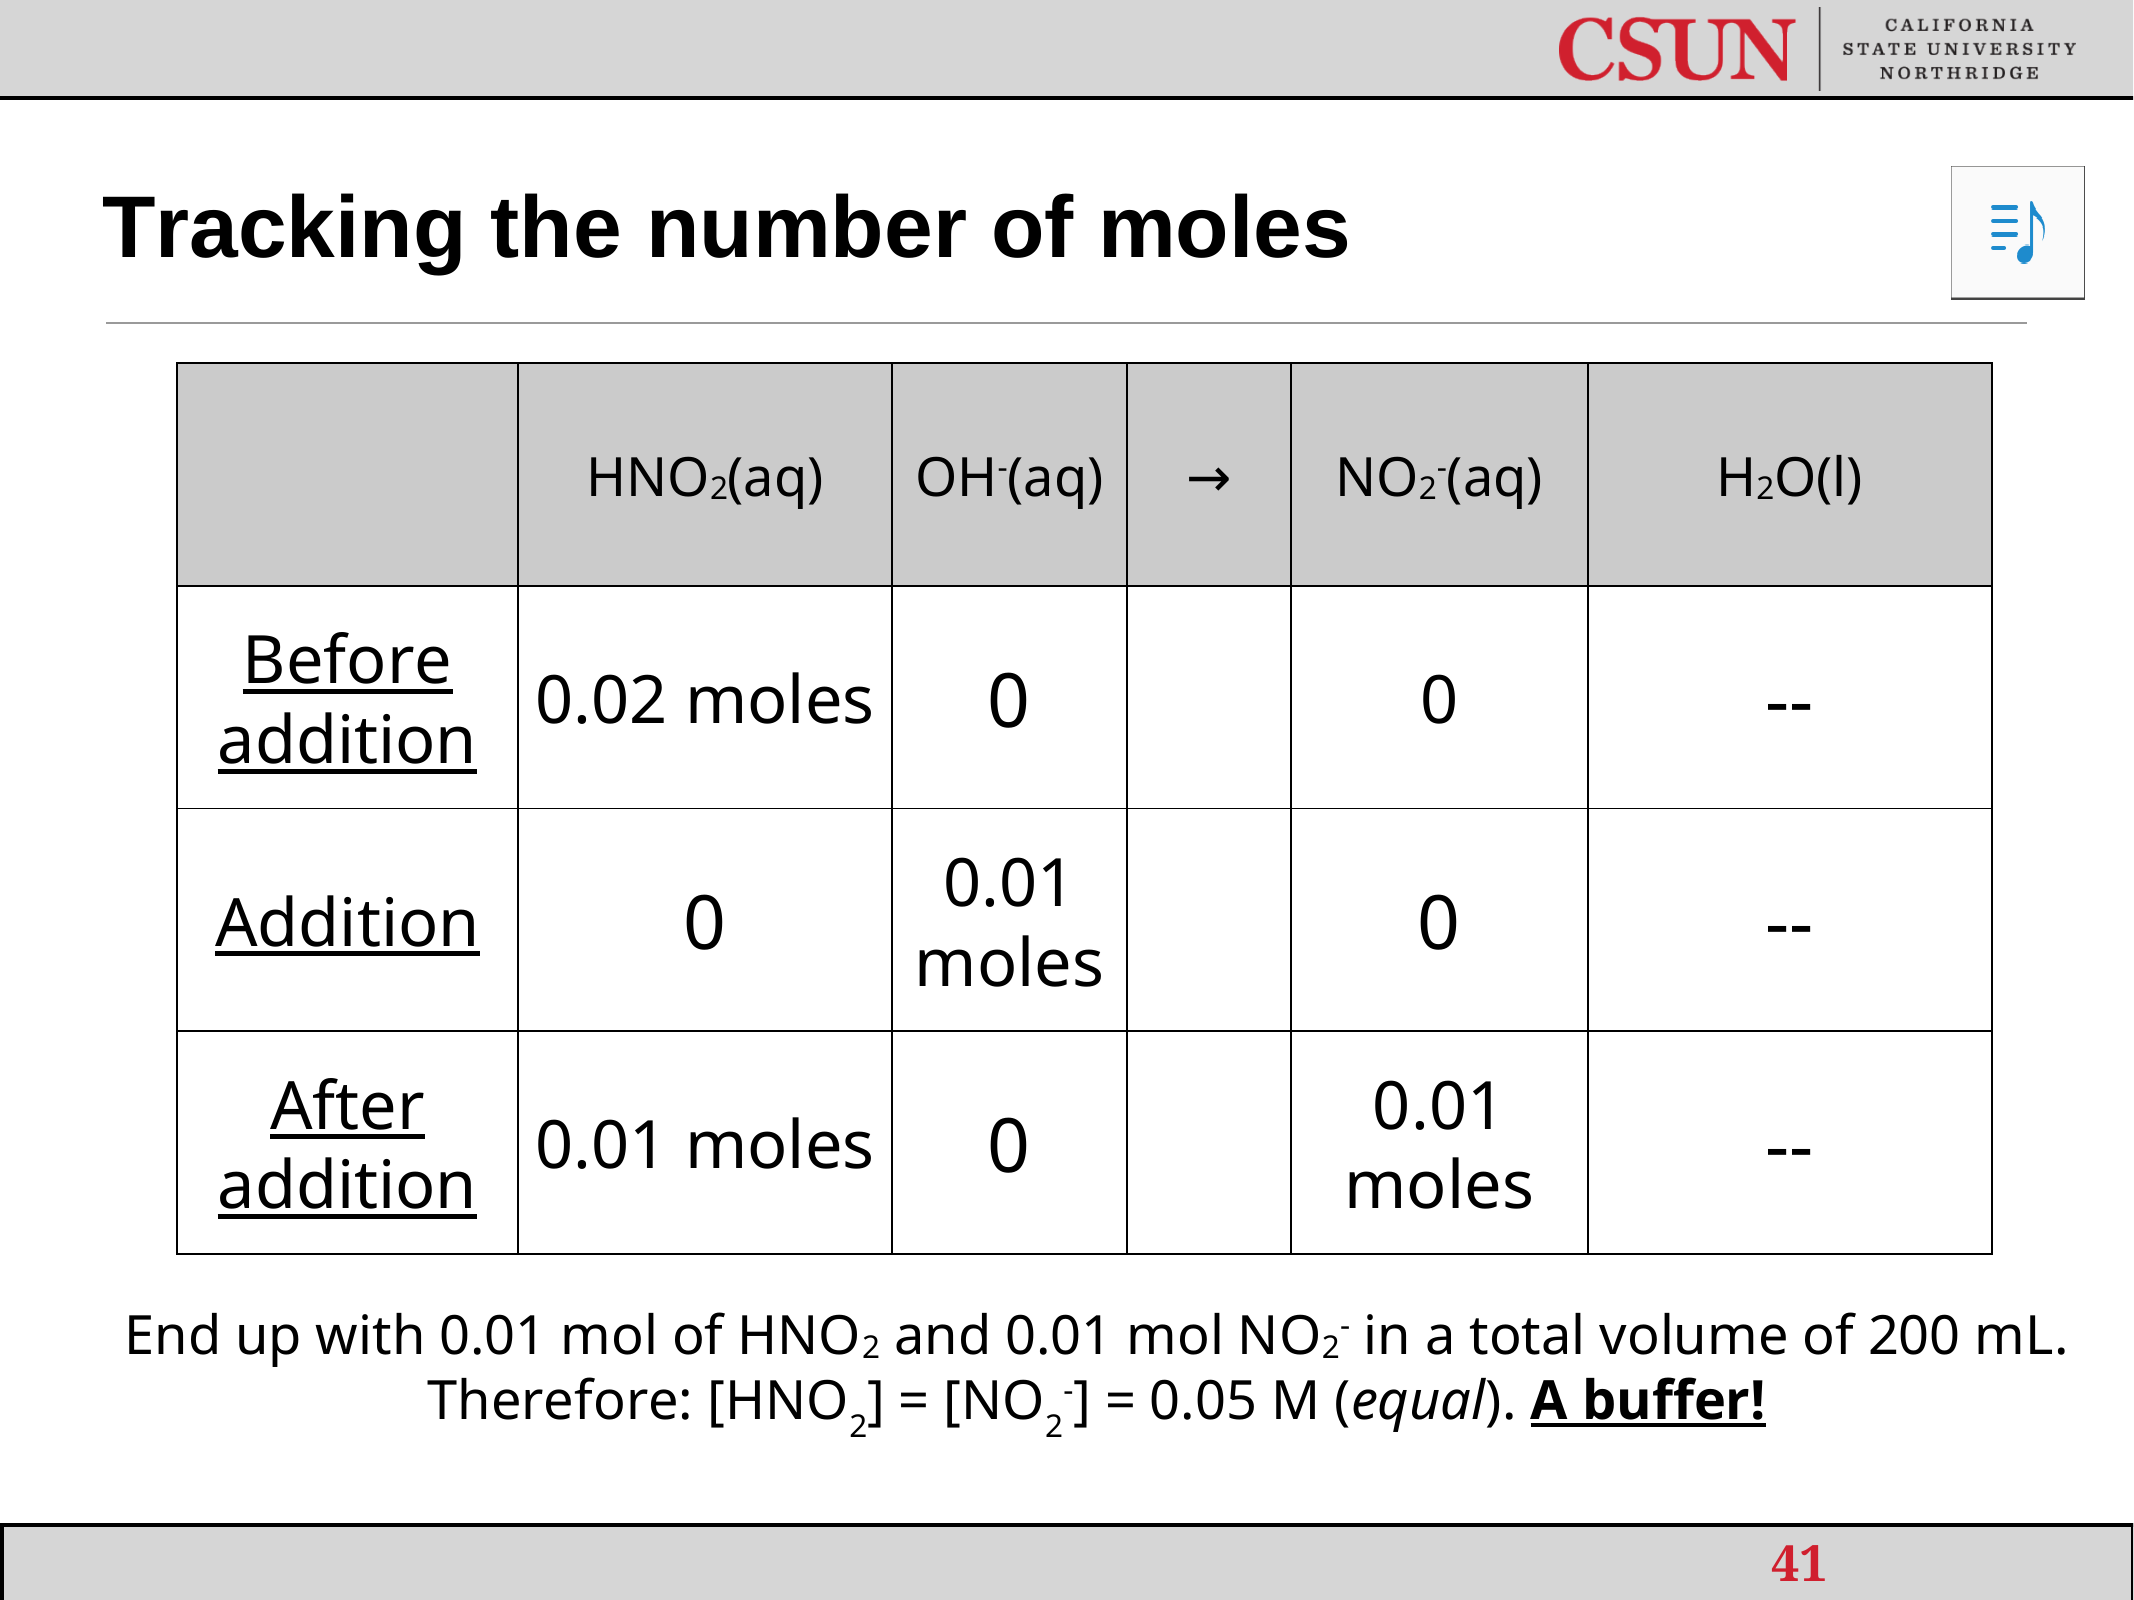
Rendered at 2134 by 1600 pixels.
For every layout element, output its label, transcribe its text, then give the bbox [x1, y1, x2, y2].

table_cell 0 [893, 587, 1126, 808]
picture [1559, 7, 2076, 91]
table_cell 0 [519, 809, 891, 1030]
title Tracking the number of moles [93, 104, 2040, 284]
table_cell 0.01 moles [1292, 1032, 1587, 1253]
text_box End up with 0.01 mol of HNO2 and 0.01 mol NO2- in a total volume of 200 mL. Therefore: [HNO2] = [NO2-] = 0.05 M (equal). A buffer! [25, 1292, 2125, 1471]
table_cell -- [1589, 809, 1991, 1030]
table_header NO2-(aq) [1292, 364, 1587, 585]
table_cell 0 [1292, 809, 1587, 1030]
table_header → [1128, 364, 1290, 585]
table_cell Before addition [178, 587, 517, 808]
table_cell 0.01 moles [893, 809, 1126, 1030]
table_cell -- [1589, 587, 1991, 808]
table_cell 0.02 moles [519, 587, 891, 808]
table_cell -- [1589, 1032, 1991, 1253]
table_header OH-(aq) [893, 364, 1126, 585]
table_cell [1128, 809, 1290, 1030]
table_header H2O(l) [1589, 364, 1991, 585]
table_cell [1128, 587, 1290, 808]
table_cell 0.01 moles [519, 1032, 891, 1253]
text_box [1950, 165, 2086, 301]
table_header [178, 364, 517, 585]
table_cell 0 [1292, 587, 1587, 808]
table_cell 0 [893, 1032, 1126, 1253]
table_cell After addition [178, 1032, 517, 1253]
table_cell Addition [178, 809, 517, 1030]
table_header HNO2(aq) [519, 364, 891, 585]
table_cell [1128, 1032, 1290, 1253]
